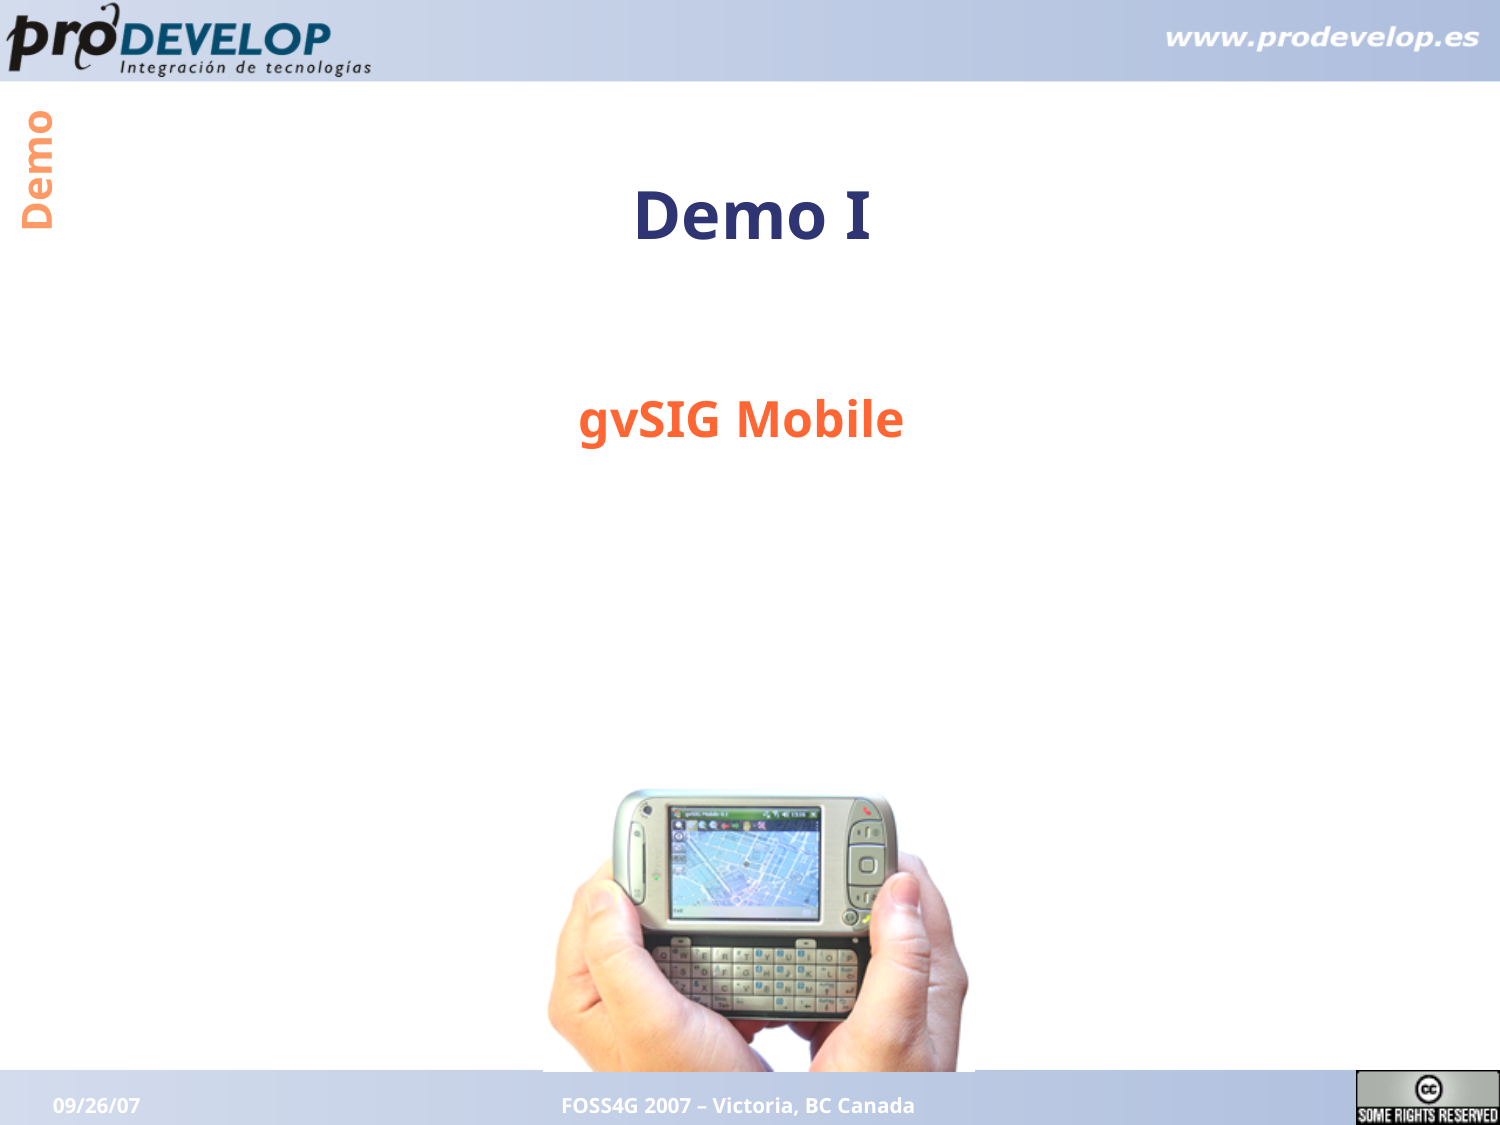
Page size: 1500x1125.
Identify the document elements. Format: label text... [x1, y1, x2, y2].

title Demo [0, 76, 72, 266]
list gvSIG Mobile [578, 383, 1022, 532]
title Demo I [76, 119, 1427, 308]
picture [0, 0, 1500, 1125]
